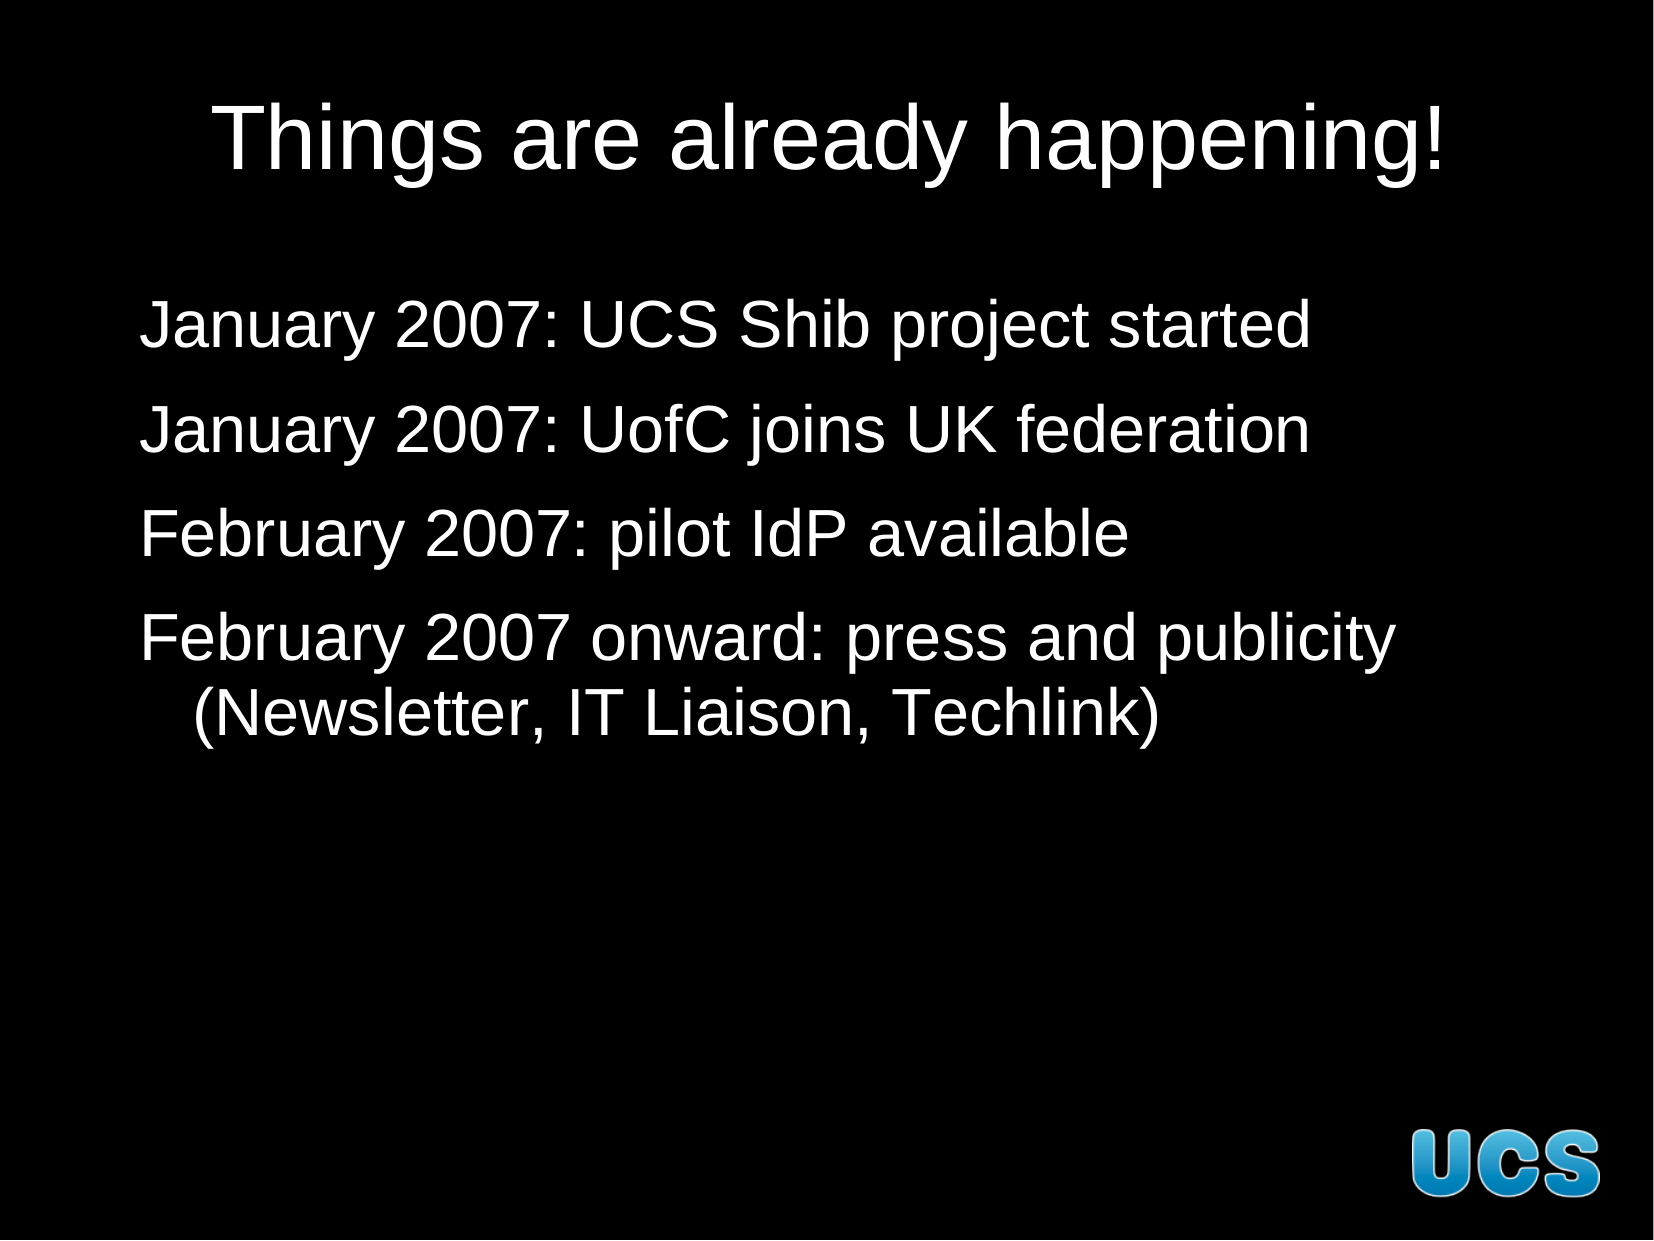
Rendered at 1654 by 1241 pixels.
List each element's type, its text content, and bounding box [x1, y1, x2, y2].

title Things are already happening! [123, 34, 1536, 242]
list January 2007: UCS Shib project started January 2007: UofC joins UK federation February 2007: pilot IdP available February 2007 onward: press and publicity (Newsletter, IT Liaison, Techlink) [121, 287, 1534, 1191]
picture [1412, 1129, 1600, 1199]
